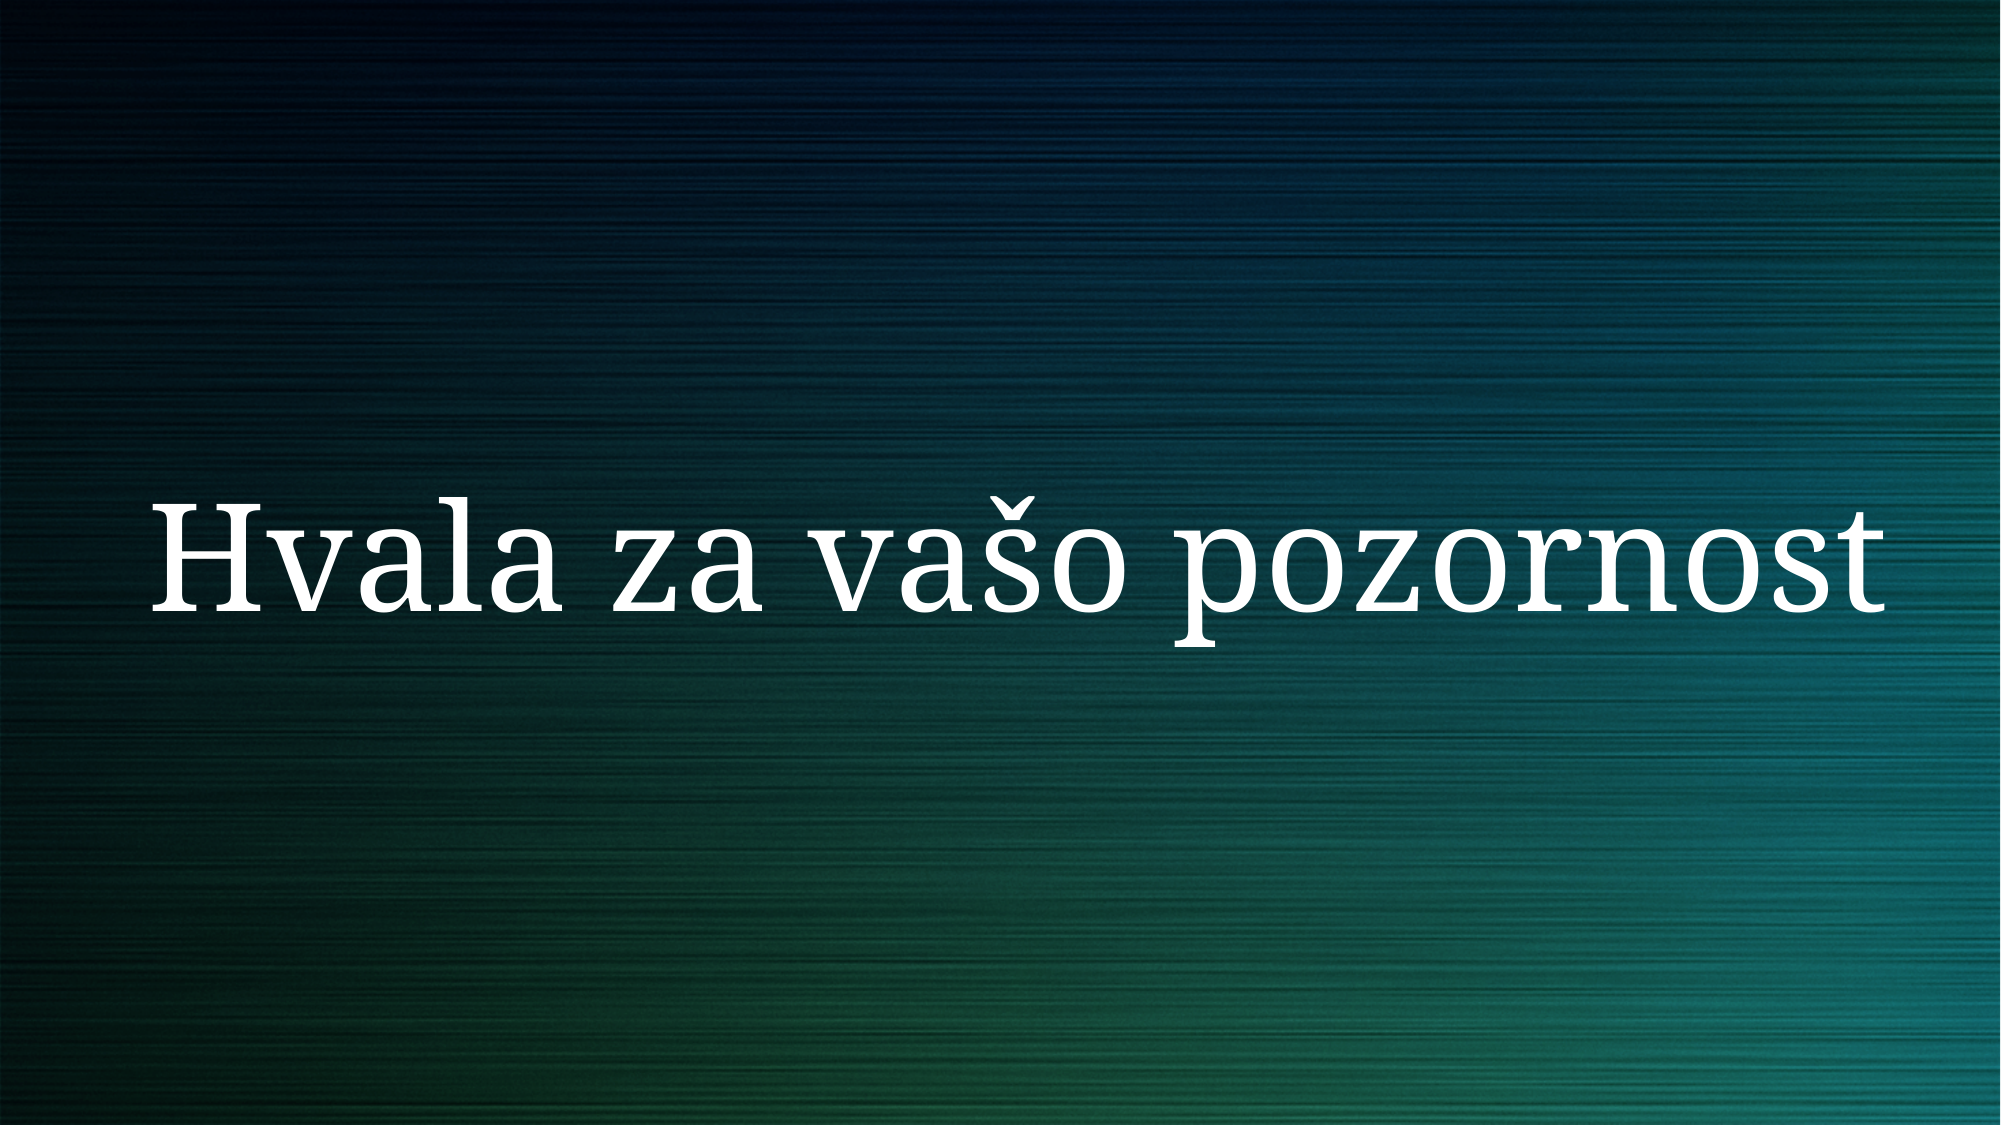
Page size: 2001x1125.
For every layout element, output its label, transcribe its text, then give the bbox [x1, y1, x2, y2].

picture [0, 0, 2001, 1125]
title Hvala za vašo pozornost [121, 477, 1916, 648]
